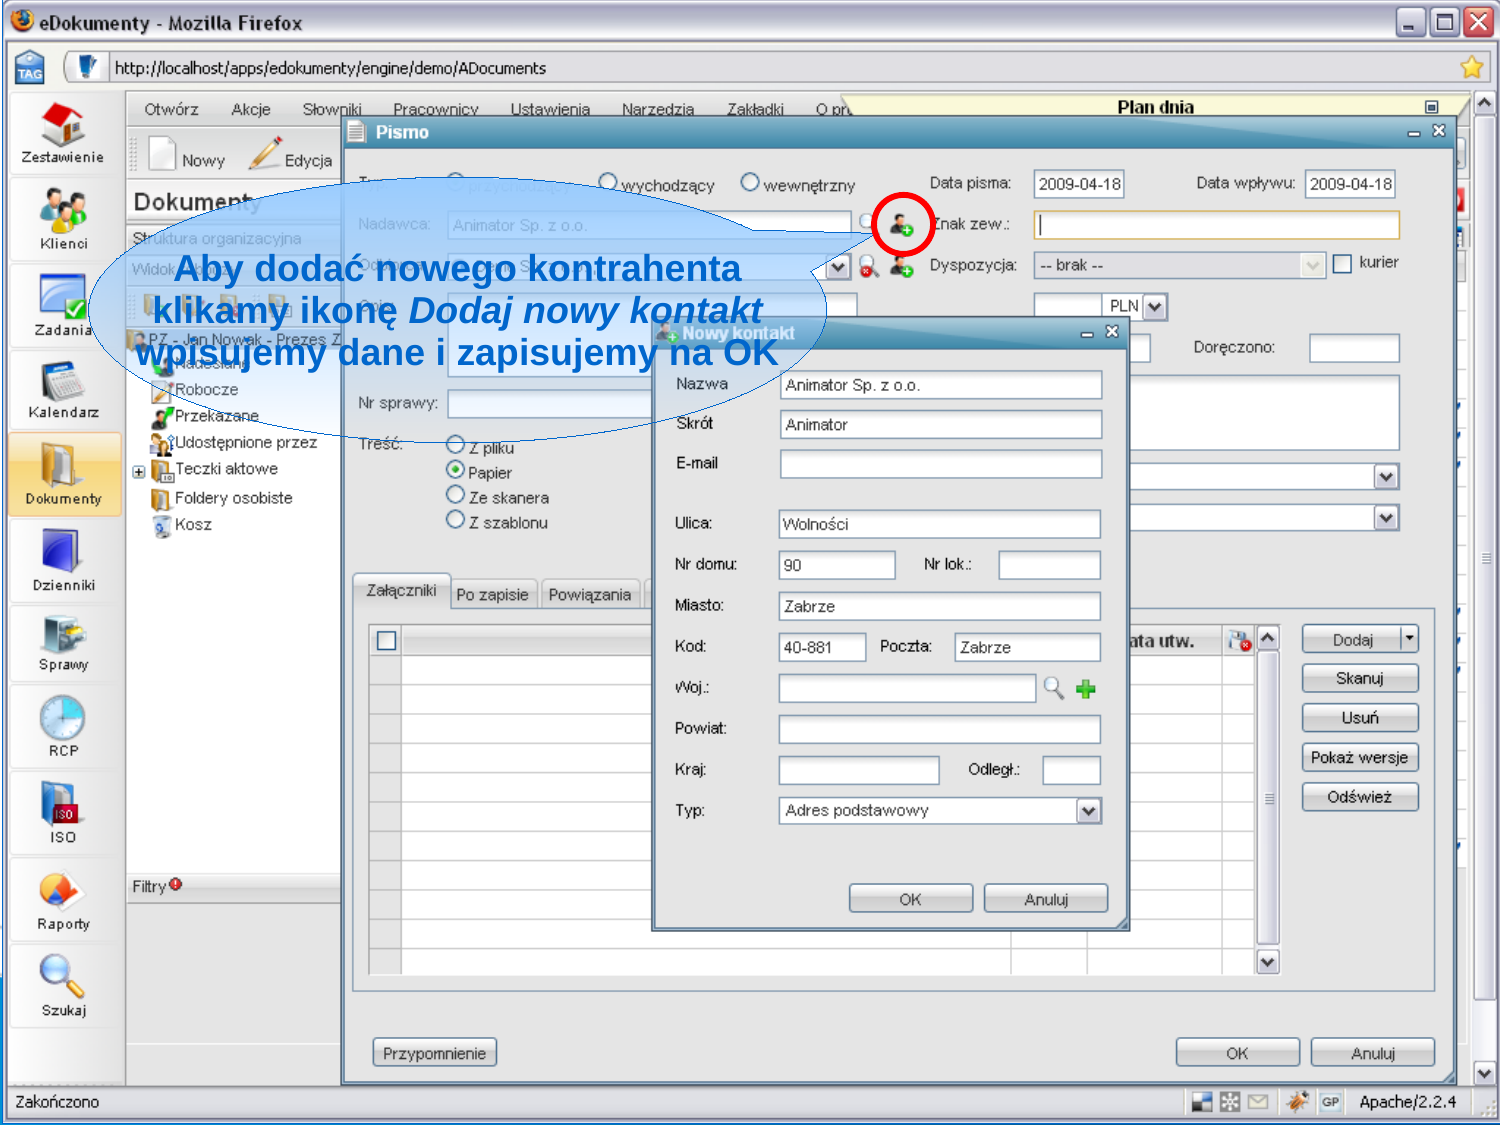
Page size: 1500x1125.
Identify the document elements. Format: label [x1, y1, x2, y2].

picture [0, 0, 1500, 1123]
text_box [881, 194, 927, 206]
